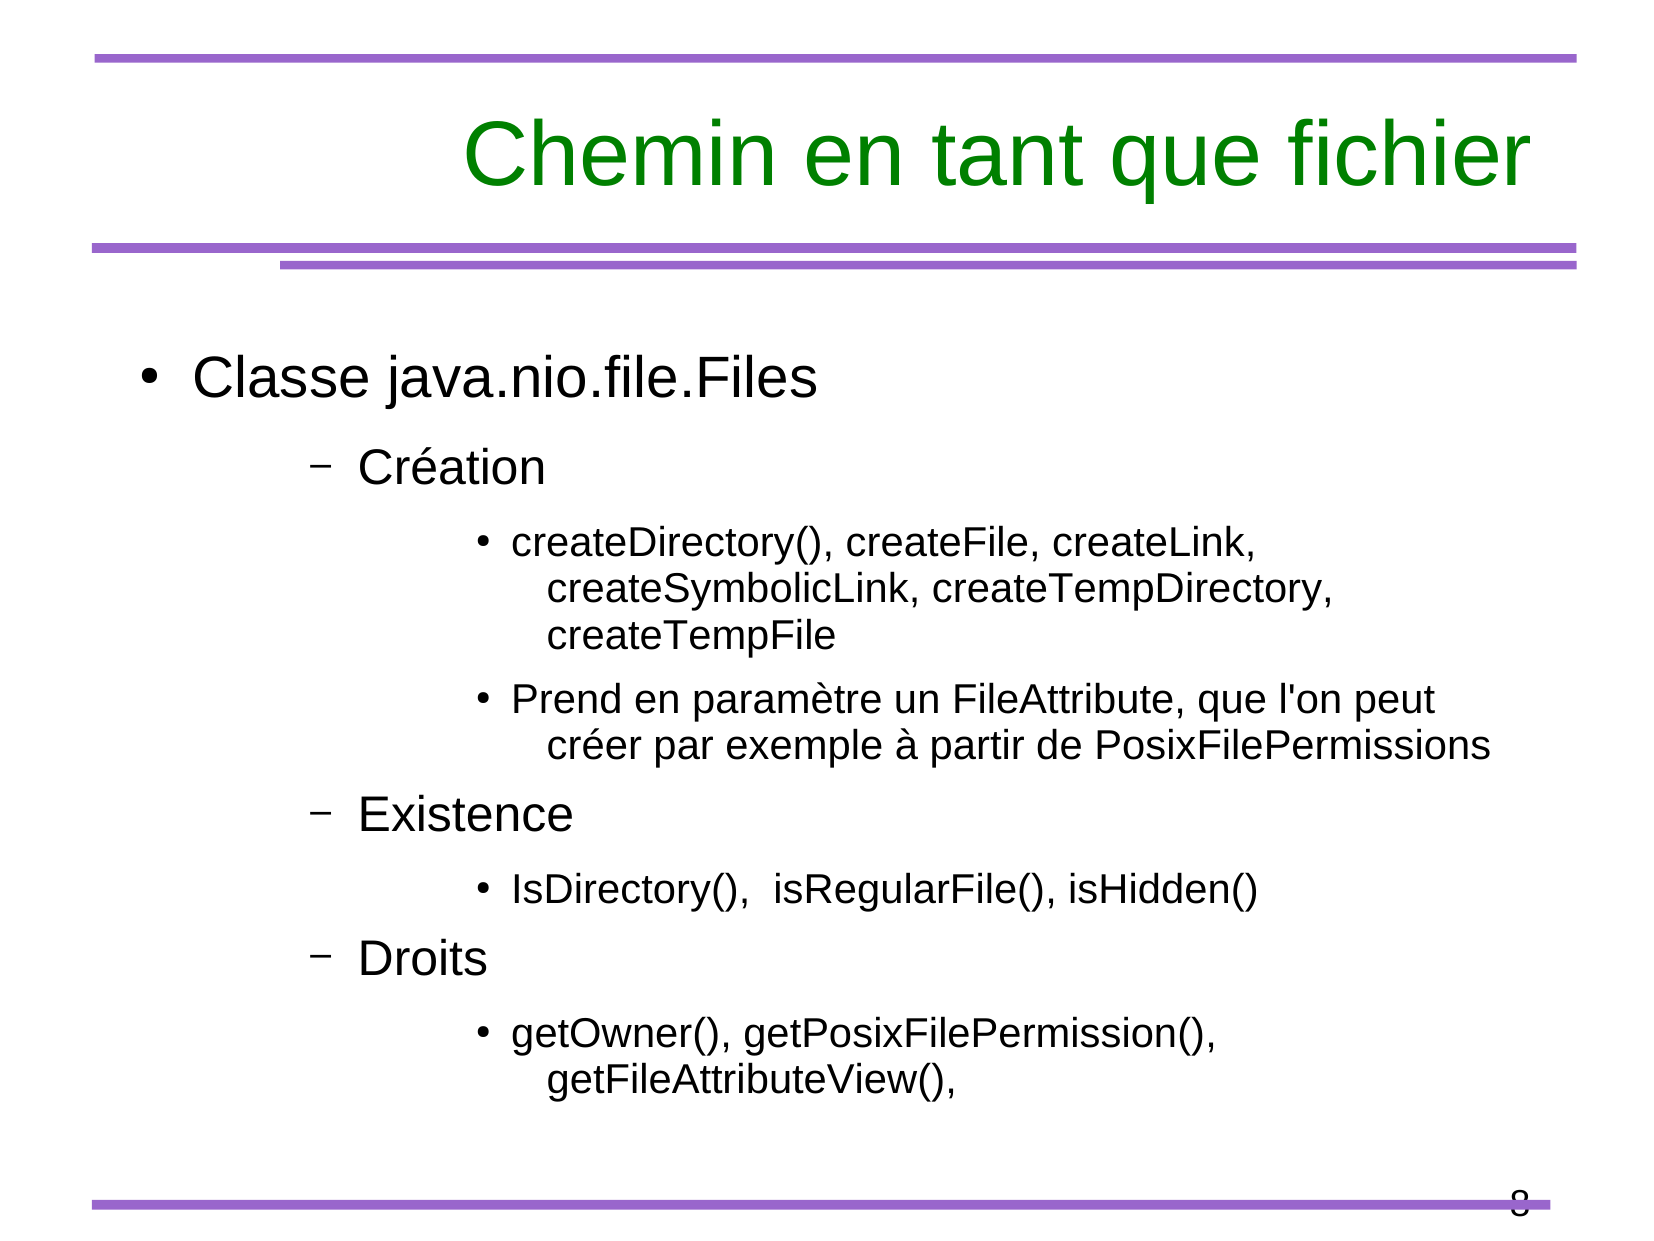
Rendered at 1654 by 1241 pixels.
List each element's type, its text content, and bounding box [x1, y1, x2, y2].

list Classe java.nio.file.Files Création createDirectory(), createFile, createLink, createSymbolicLink, createTempDirectory, createTempFile Prend en paramètre un FileAttribute, que l'on peut créer par exemple à partir de PosixFilePermissions Existence IsDirectory(), isRegularFile(), isHidden() Droits getOwner(), getPosixFilePermission(), getFileAttributeView(), [121, 344, 1534, 1127]
title Chemin en tant que fichier [121, 49, 1534, 257]
